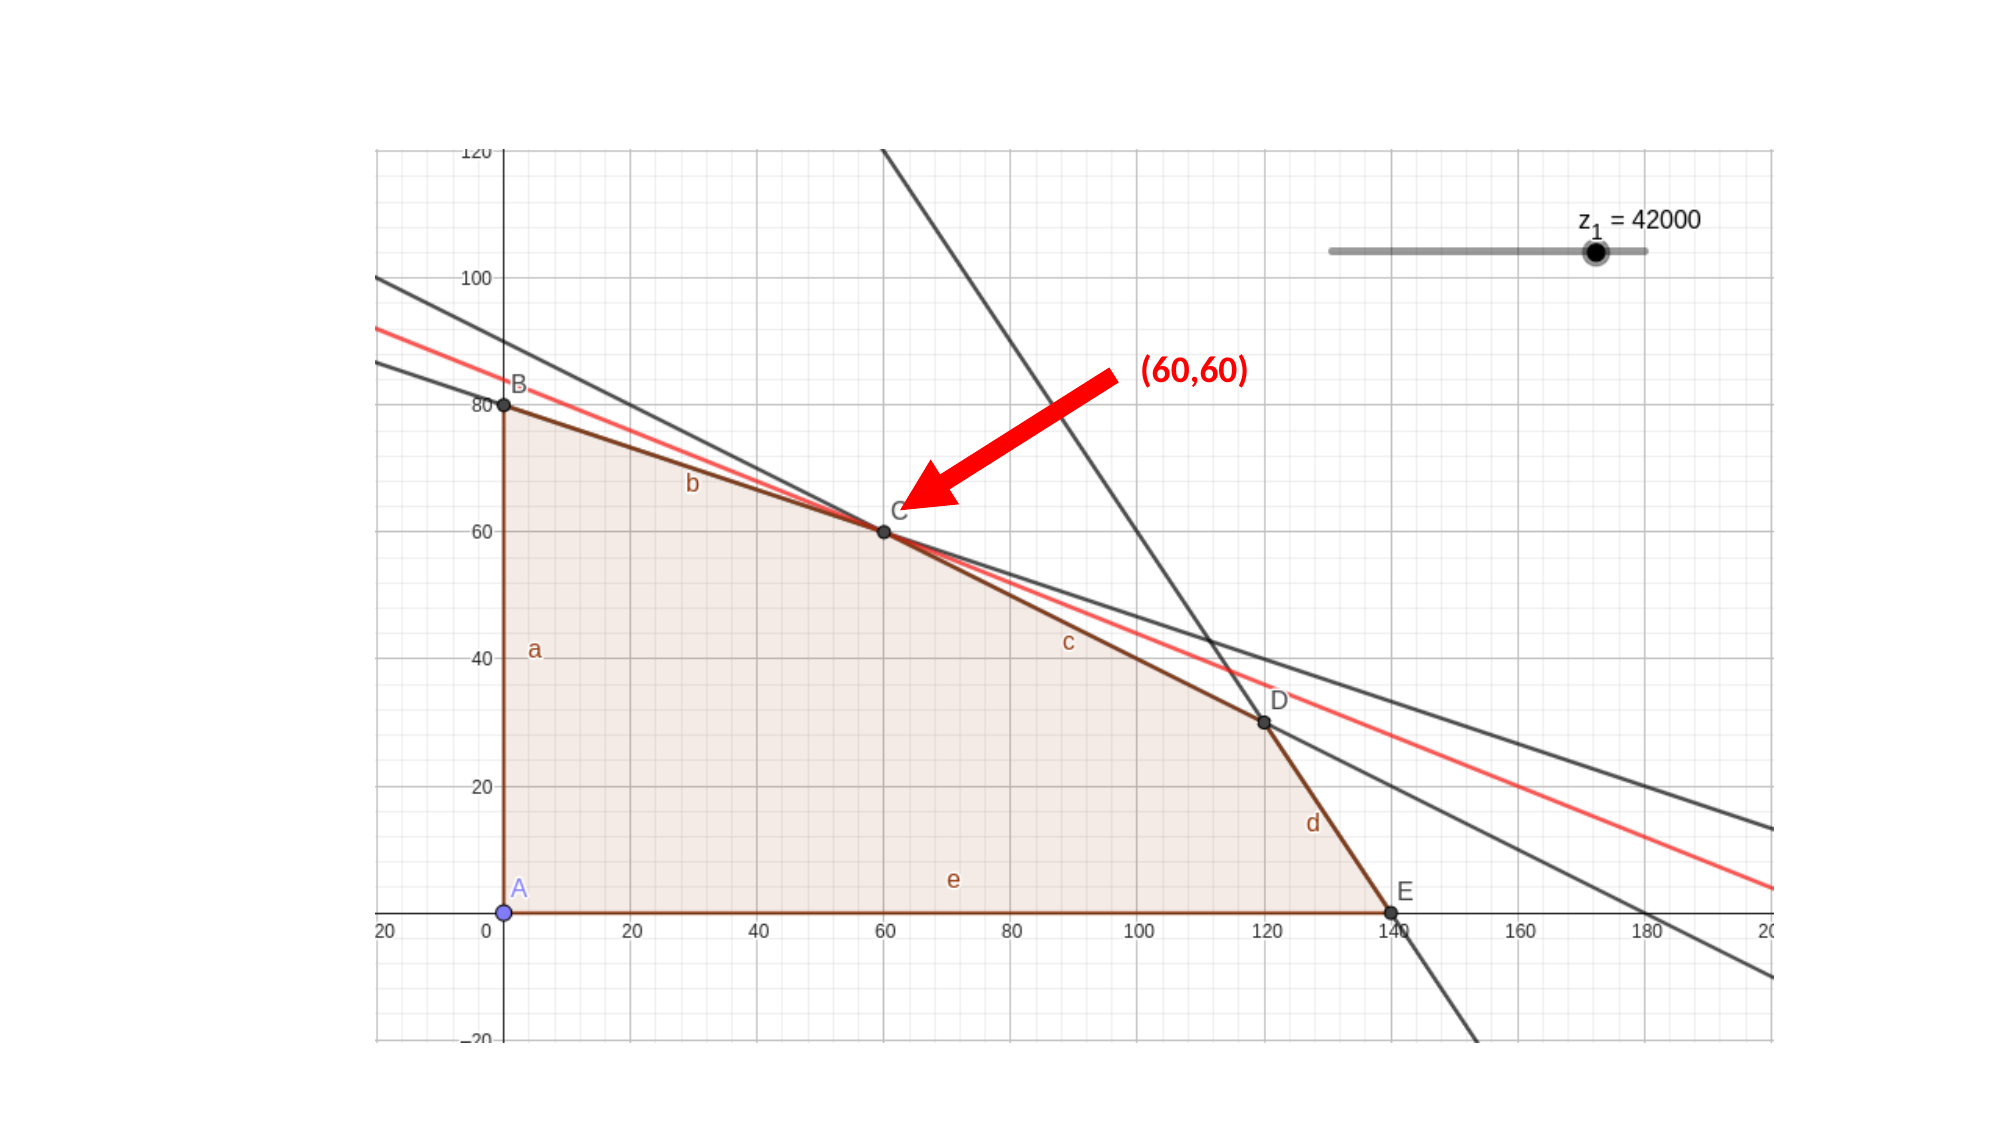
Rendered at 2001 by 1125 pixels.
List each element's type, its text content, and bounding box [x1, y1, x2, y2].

picture [375, 149, 1774, 1043]
text_box (60,60) [1124, 337, 2000, 398]
